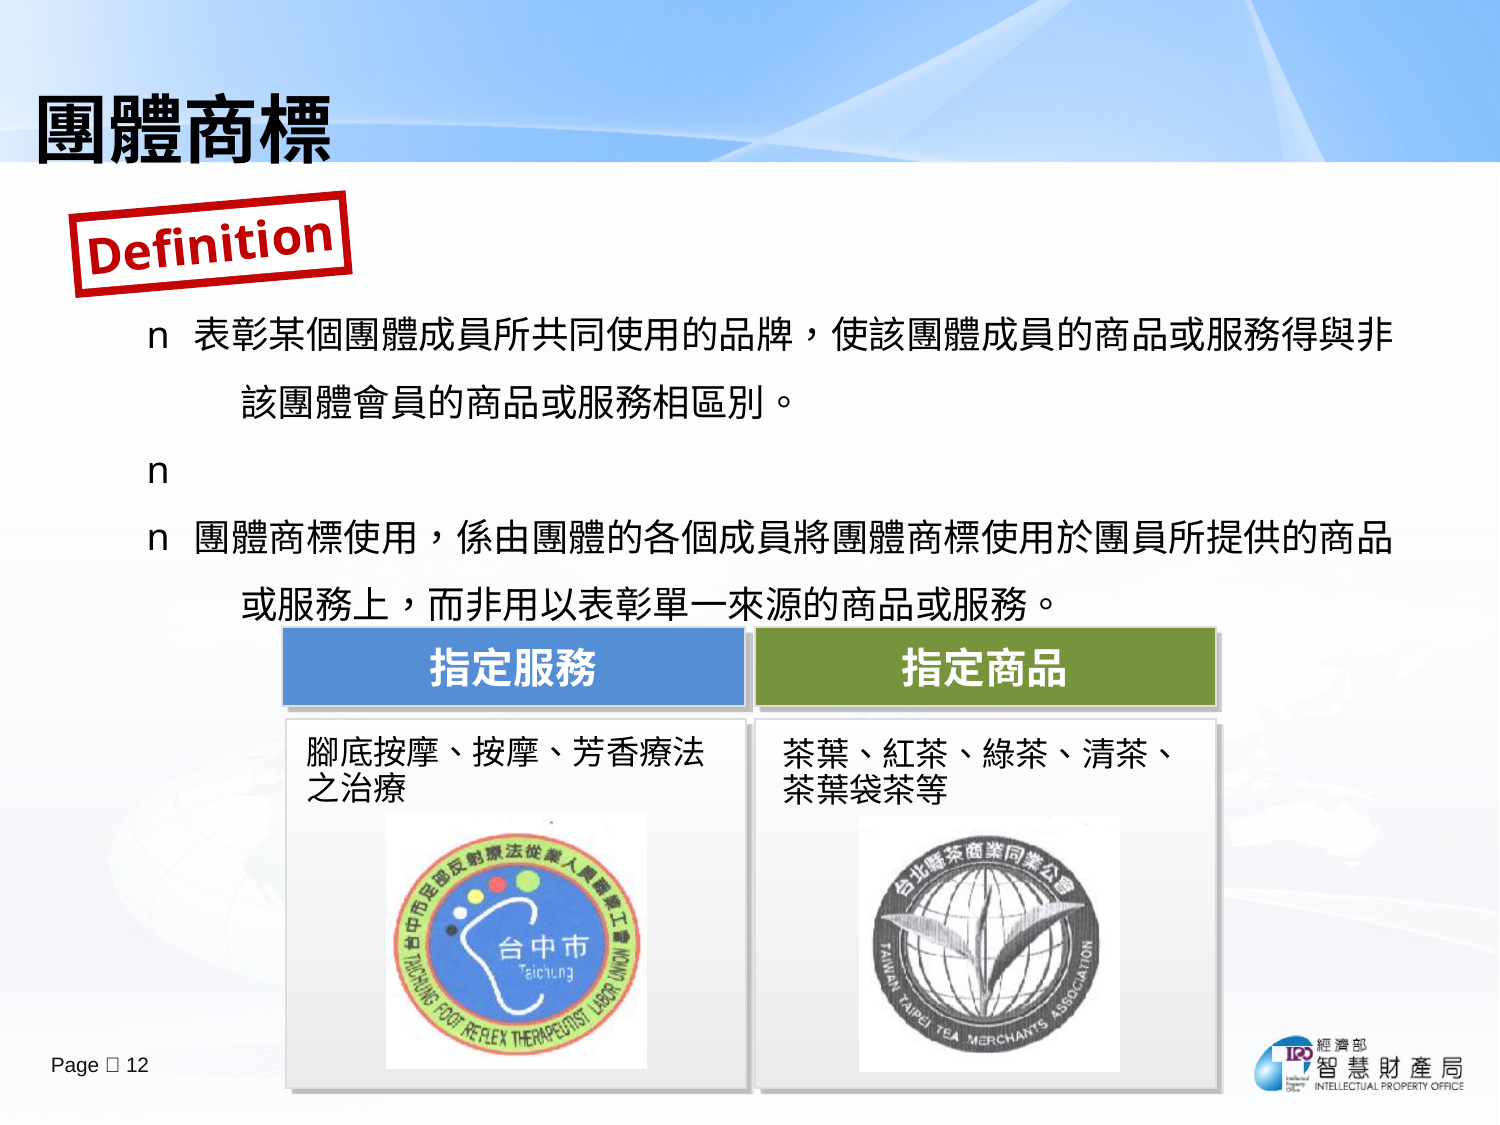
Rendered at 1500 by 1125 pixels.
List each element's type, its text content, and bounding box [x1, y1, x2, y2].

text_box [68, 190, 353, 298]
text_box 指定商品 [755, 627, 1216, 706]
text_box 茶葉、紅茶、綠茶、清茶、茶葉袋茶等 [768, 730, 1211, 817]
text_box 表彰某個團體成員所共同使用的品牌，使該團體成員的商品或服務得與非該團體會員的商品或服務相區別。 團體商標使用，係由團體的各個成員將團體商標使用於團員所提供的商品或服務上，而非用以表彰單一來源的商品或服務。 [132, 281, 1440, 634]
picture [859, 816, 1120, 1072]
picture [386, 813, 647, 1069]
text_box 指定服務 [282, 627, 745, 706]
text_box [286, 719, 746, 1088]
text_box 腳底按摩、按摩、芳香療法之治療 [292, 728, 735, 815]
text_box [755, 719, 1216, 1088]
title 團體商標 [33, 8, 819, 133]
text_box Definition [70, 191, 351, 295]
